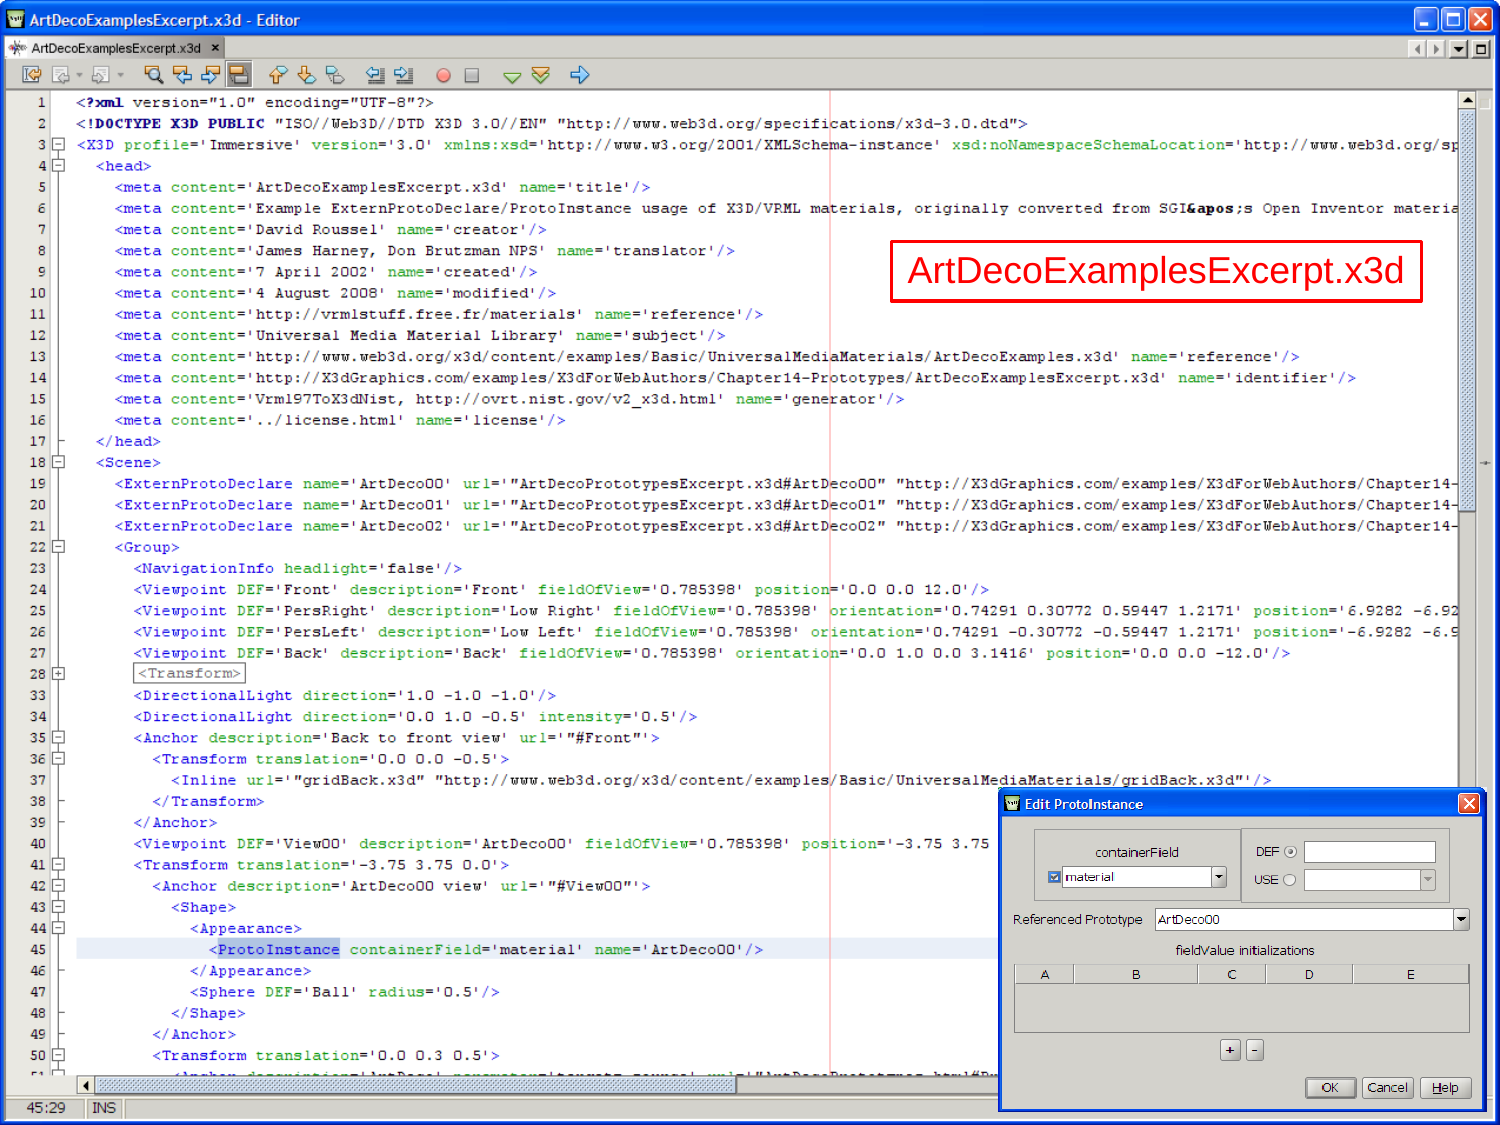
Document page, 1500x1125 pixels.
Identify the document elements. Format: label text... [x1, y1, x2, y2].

picture [0, 0, 1500, 1125]
text_box ArtDecoExamplesExcerpt.x3d [891, 241, 1421, 302]
